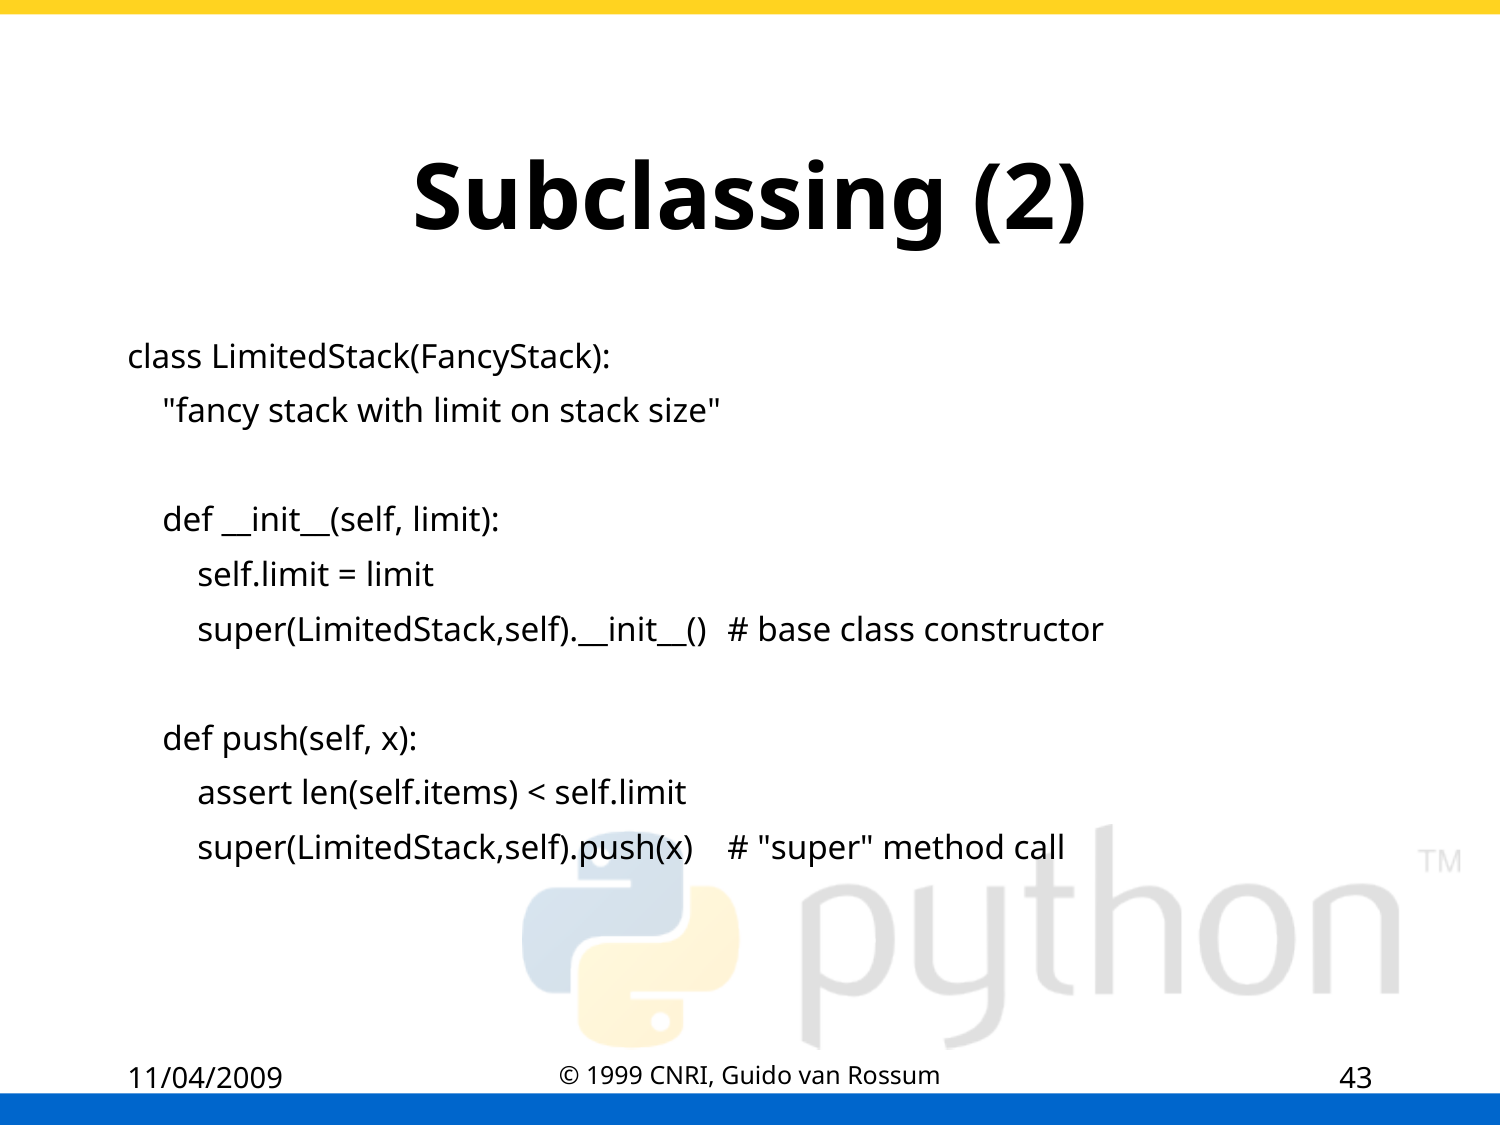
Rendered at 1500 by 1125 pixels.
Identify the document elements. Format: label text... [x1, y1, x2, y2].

title Subclassing (2) [112, 99, 1388, 288]
list class LimitedStack(FancyStack): "fancy stack with limit on stack size" def __init__(self, limit): self.limit = limit super(LimitedStack,self).__init__() # base class constructor def push(self, x): assert len(self.items) < self.limit super(LimitedStack,self).push(x) # "super" method call [112, 324, 1388, 1001]
